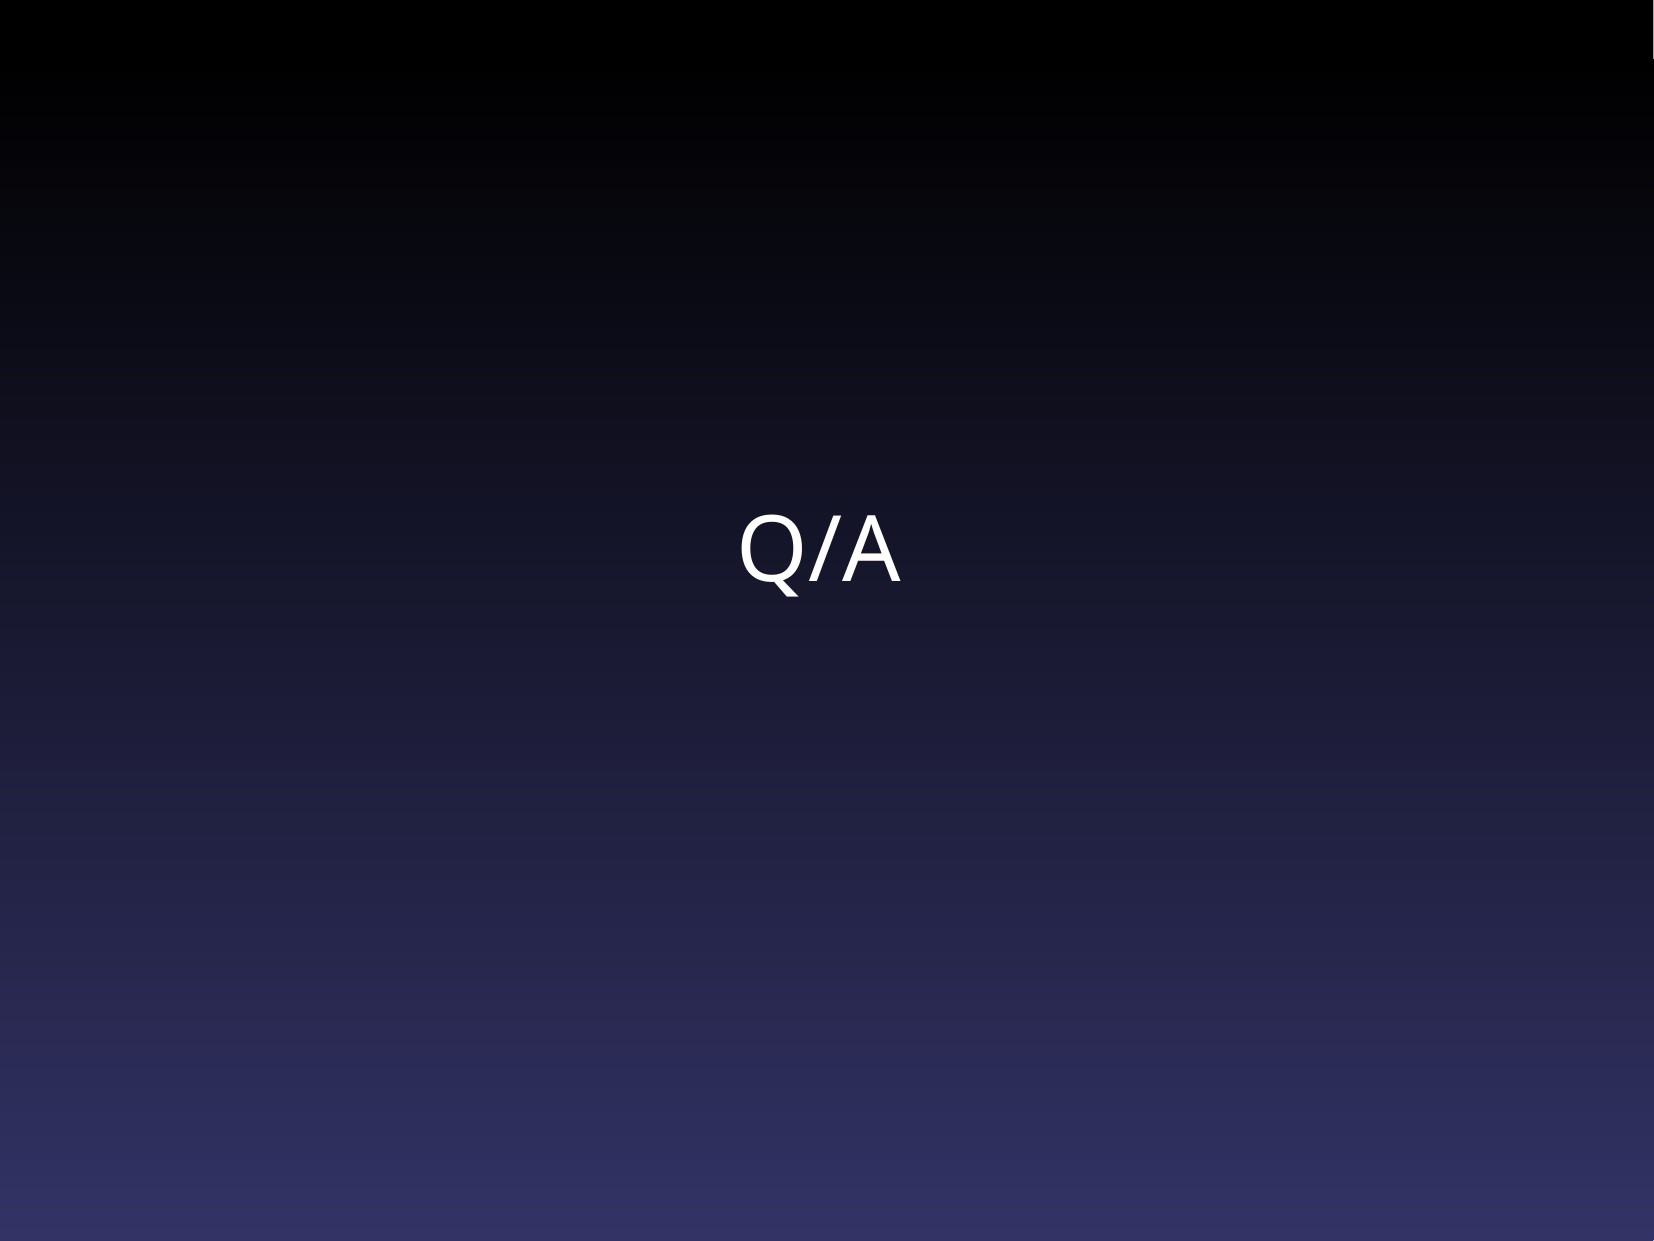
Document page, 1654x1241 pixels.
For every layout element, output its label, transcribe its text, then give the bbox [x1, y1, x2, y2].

title Q/A [74, 449, 1563, 643]
